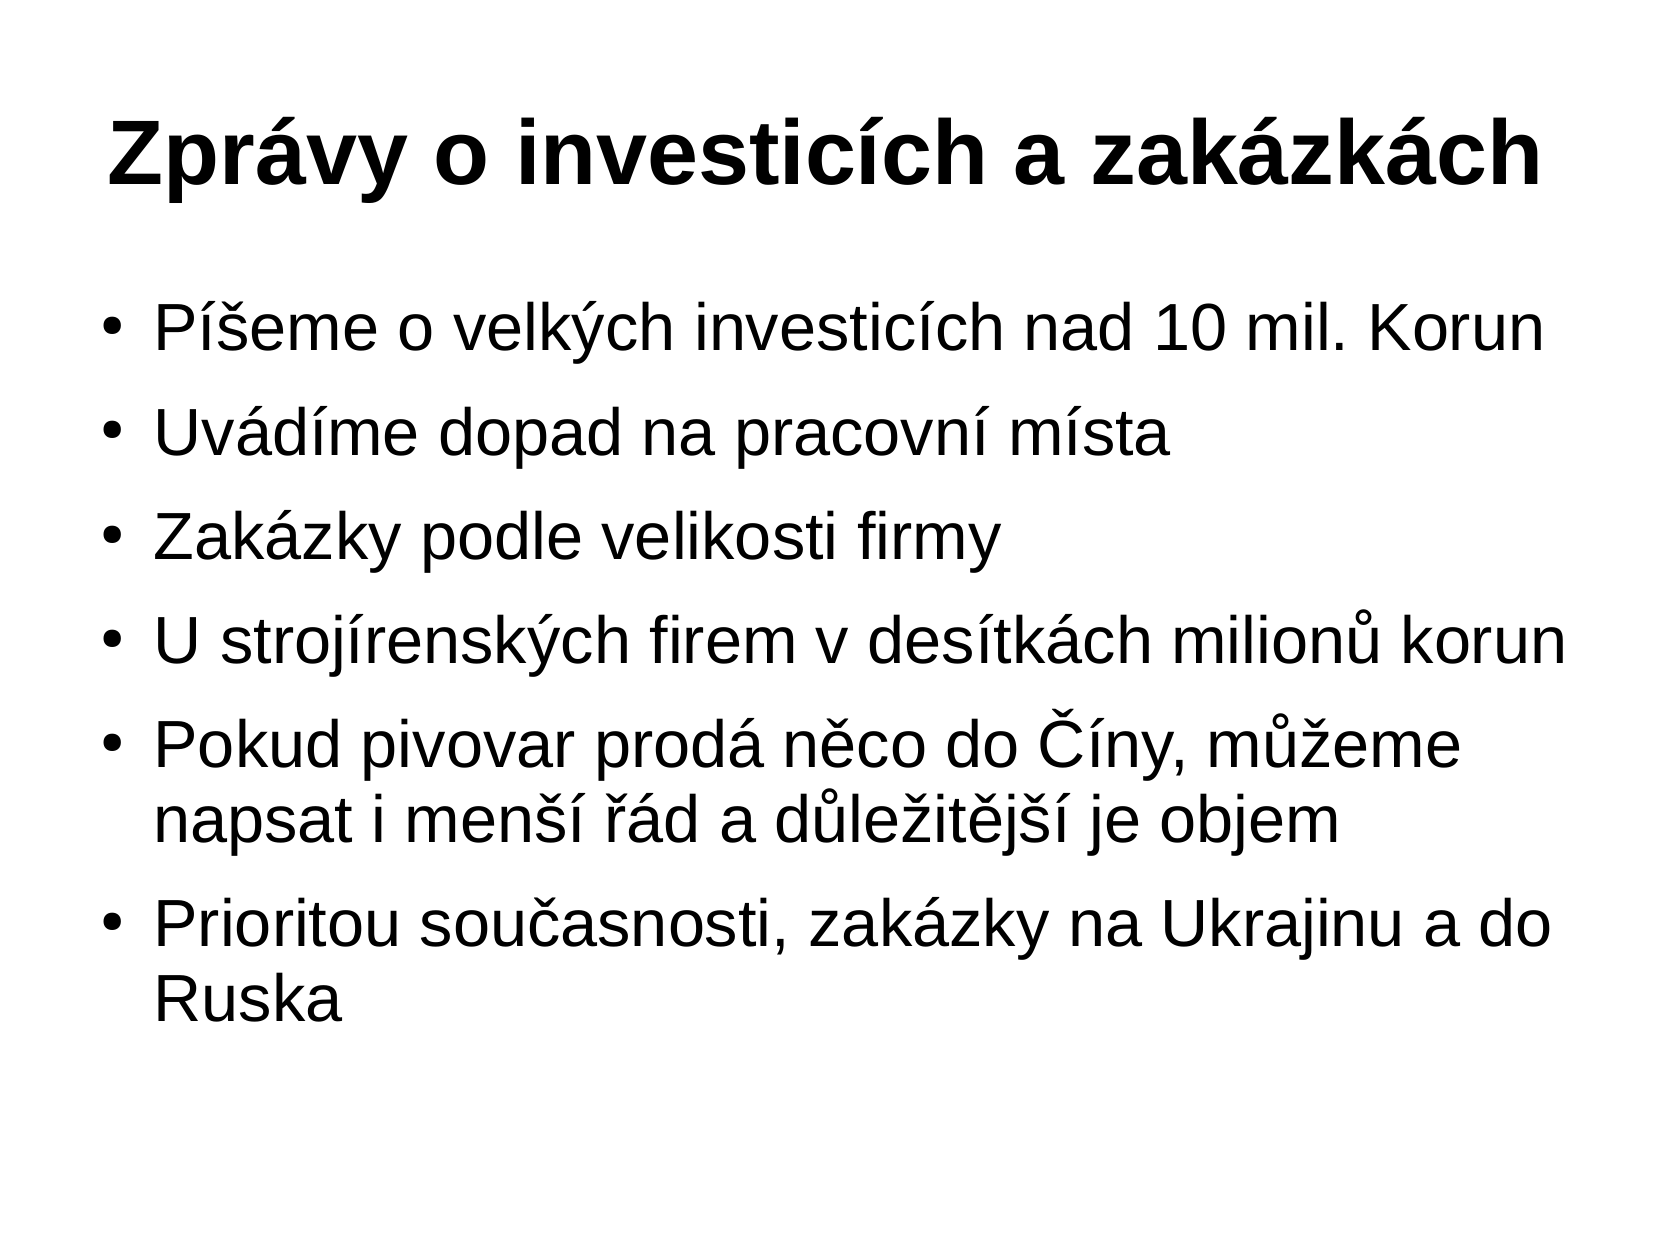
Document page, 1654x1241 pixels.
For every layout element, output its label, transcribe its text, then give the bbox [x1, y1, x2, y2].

title Zprávy o investicích a zakázkách [82, 49, 1571, 257]
list Píšeme o velkých investicích nad 10 mil. Korun Uvádíme dopad na pracovní místa Zakázky podle velikosti firmy U strojírenských firem v desítkách milionů korun Pokud pivovar prodá něco do Číny, můžeme napsat i menší řád a důležitější je objem Prioritou současnosti, zakázky na Ukrajinu a do Ruska [82, 290, 1571, 1109]
